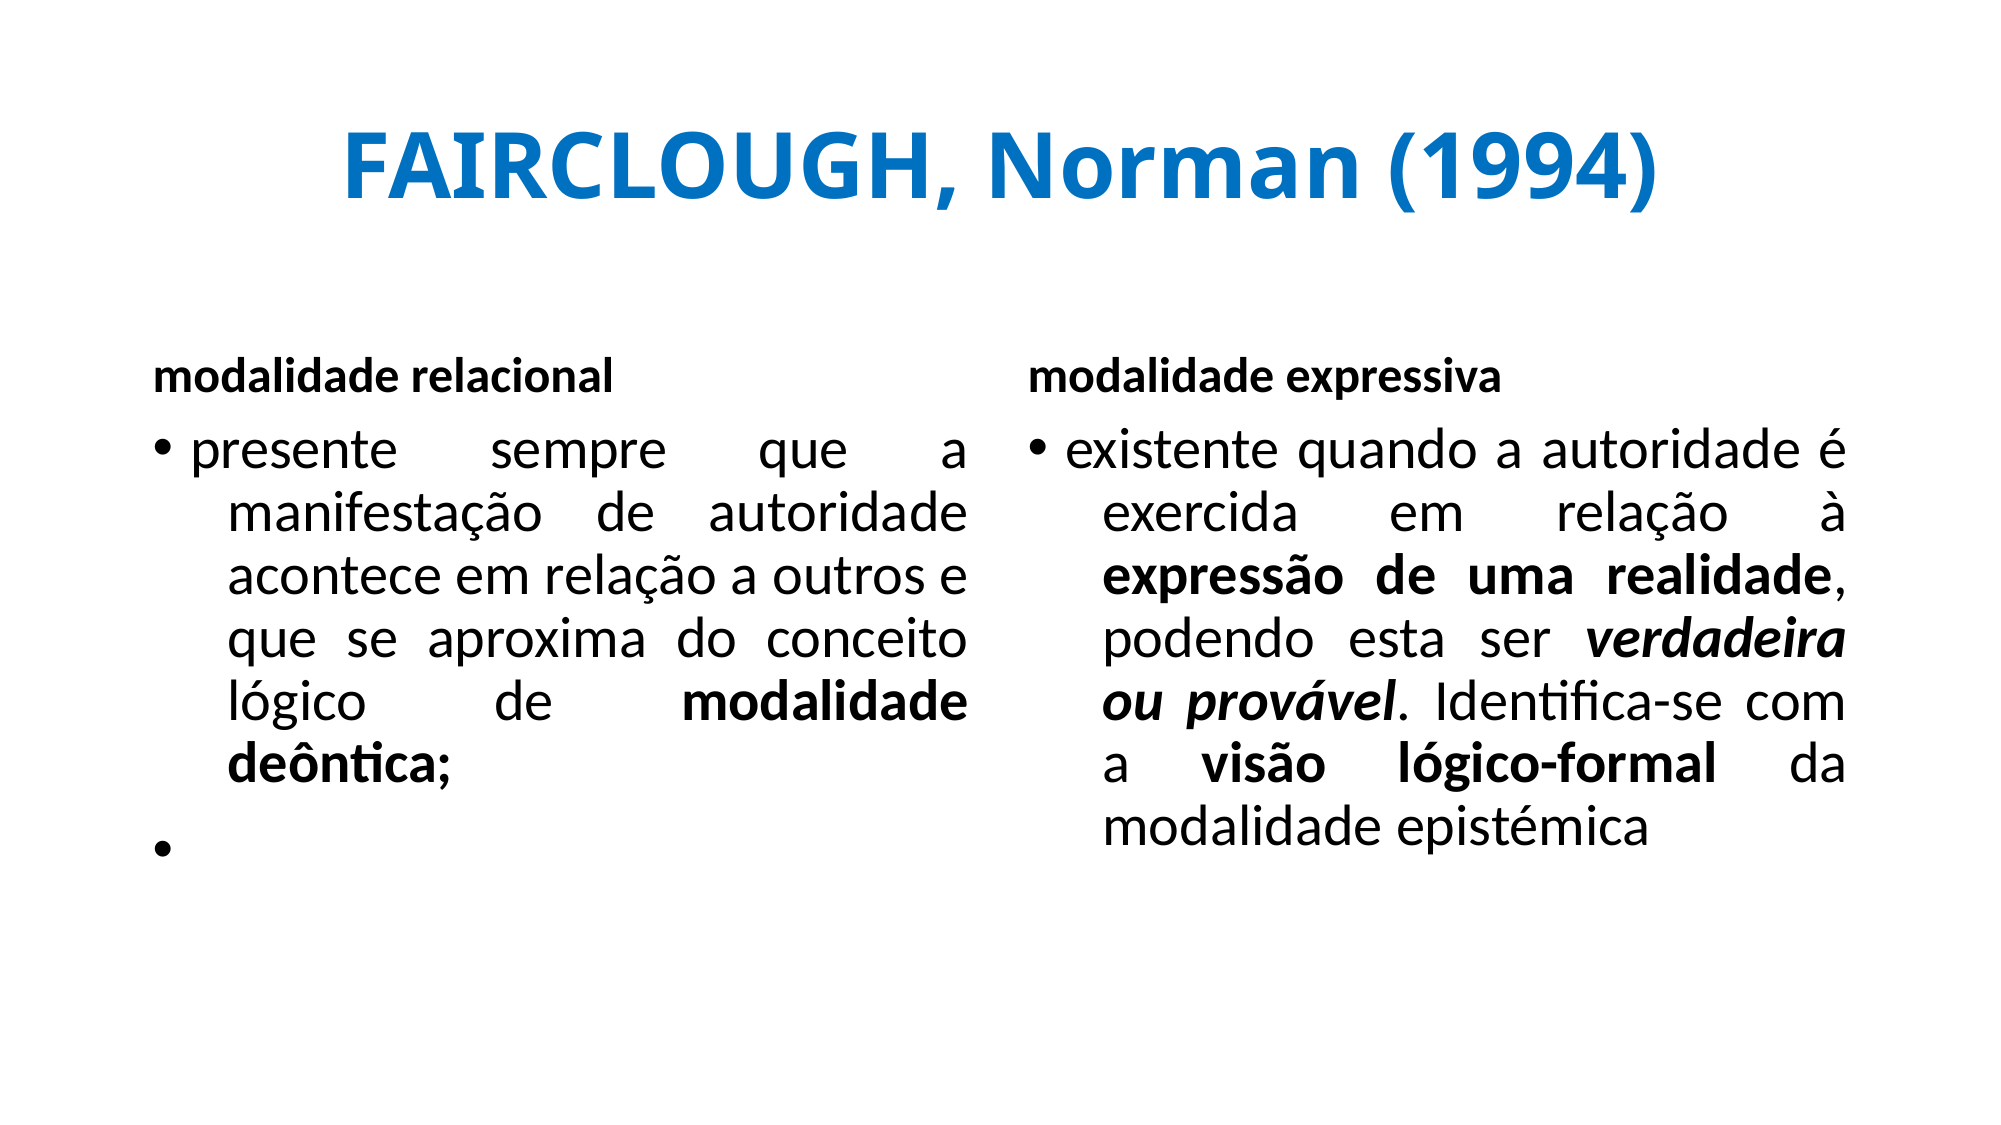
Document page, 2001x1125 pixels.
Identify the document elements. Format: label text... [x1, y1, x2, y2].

list modalidade expressiva [1012, 275, 1863, 410]
list presente sempre que a manifestação de autoridade acontece em relação a outros e que se aproxima do conceito lógico de modalidade deôntica; [137, 410, 984, 1016]
list modalidade relacional [137, 275, 984, 410]
list existente quando a autoridade é exercida em relação à expressão de uma realidade, podendo esta ser verdadeira ou provável. Identifica-se com a visão lógico-formal da modalidade epistémica [1012, 410, 1863, 1016]
title FAIRCLOUGH, Norman (1994) [137, 59, 1863, 278]
